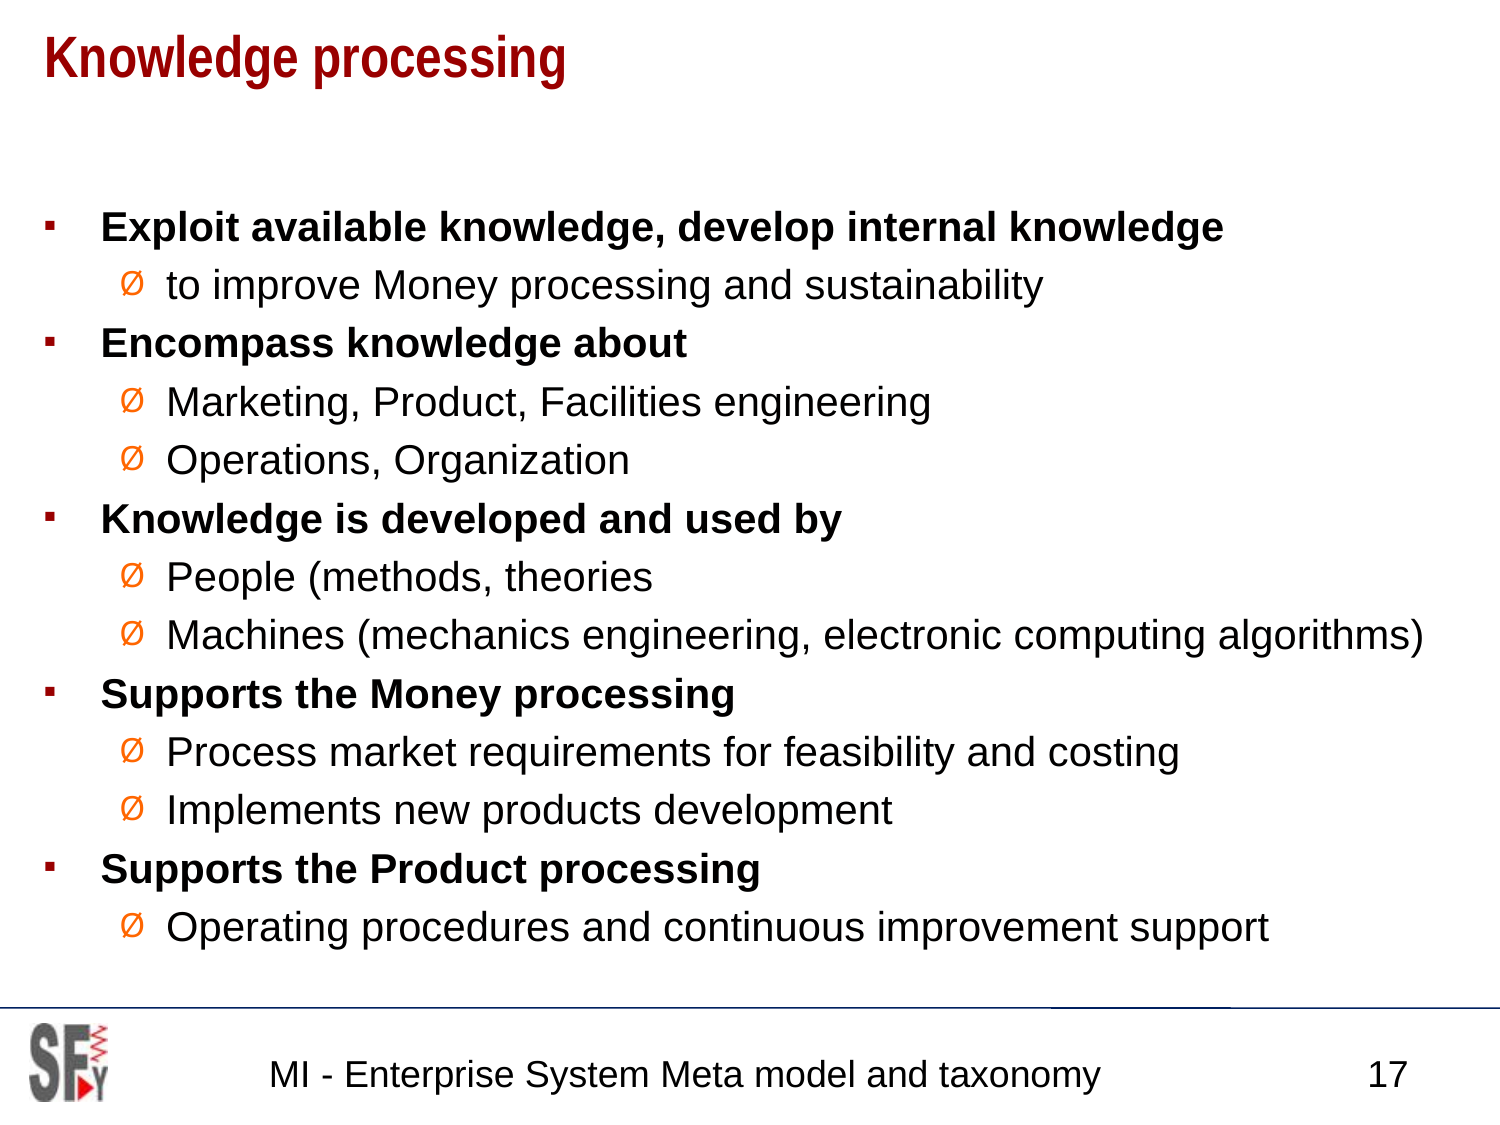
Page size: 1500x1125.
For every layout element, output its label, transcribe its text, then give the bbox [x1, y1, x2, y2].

title Knowledge processing [29, 12, 1471, 138]
footer MI - Enterprise System Meta model and taxonomy [253, 1034, 1336, 1103]
slide_number <numéro> [1352, 1034, 1490, 1103]
list Exploit available knowledge, develop internal knowledge to improve Money processing and sustainability Encompass knowledge about Marketing, Product, Facilities engineering Operations, Organization Knowledge is developed and used by People (methods, theories Machines (mechanics engineering, electronic computing algorithms) Supports the Money processing Process market requirements for feasibility and costing Implements new products development Supports the Product processing Operating procedures and continuous improvement support [29, 184, 1471, 988]
picture [29, 1023, 108, 1102]
